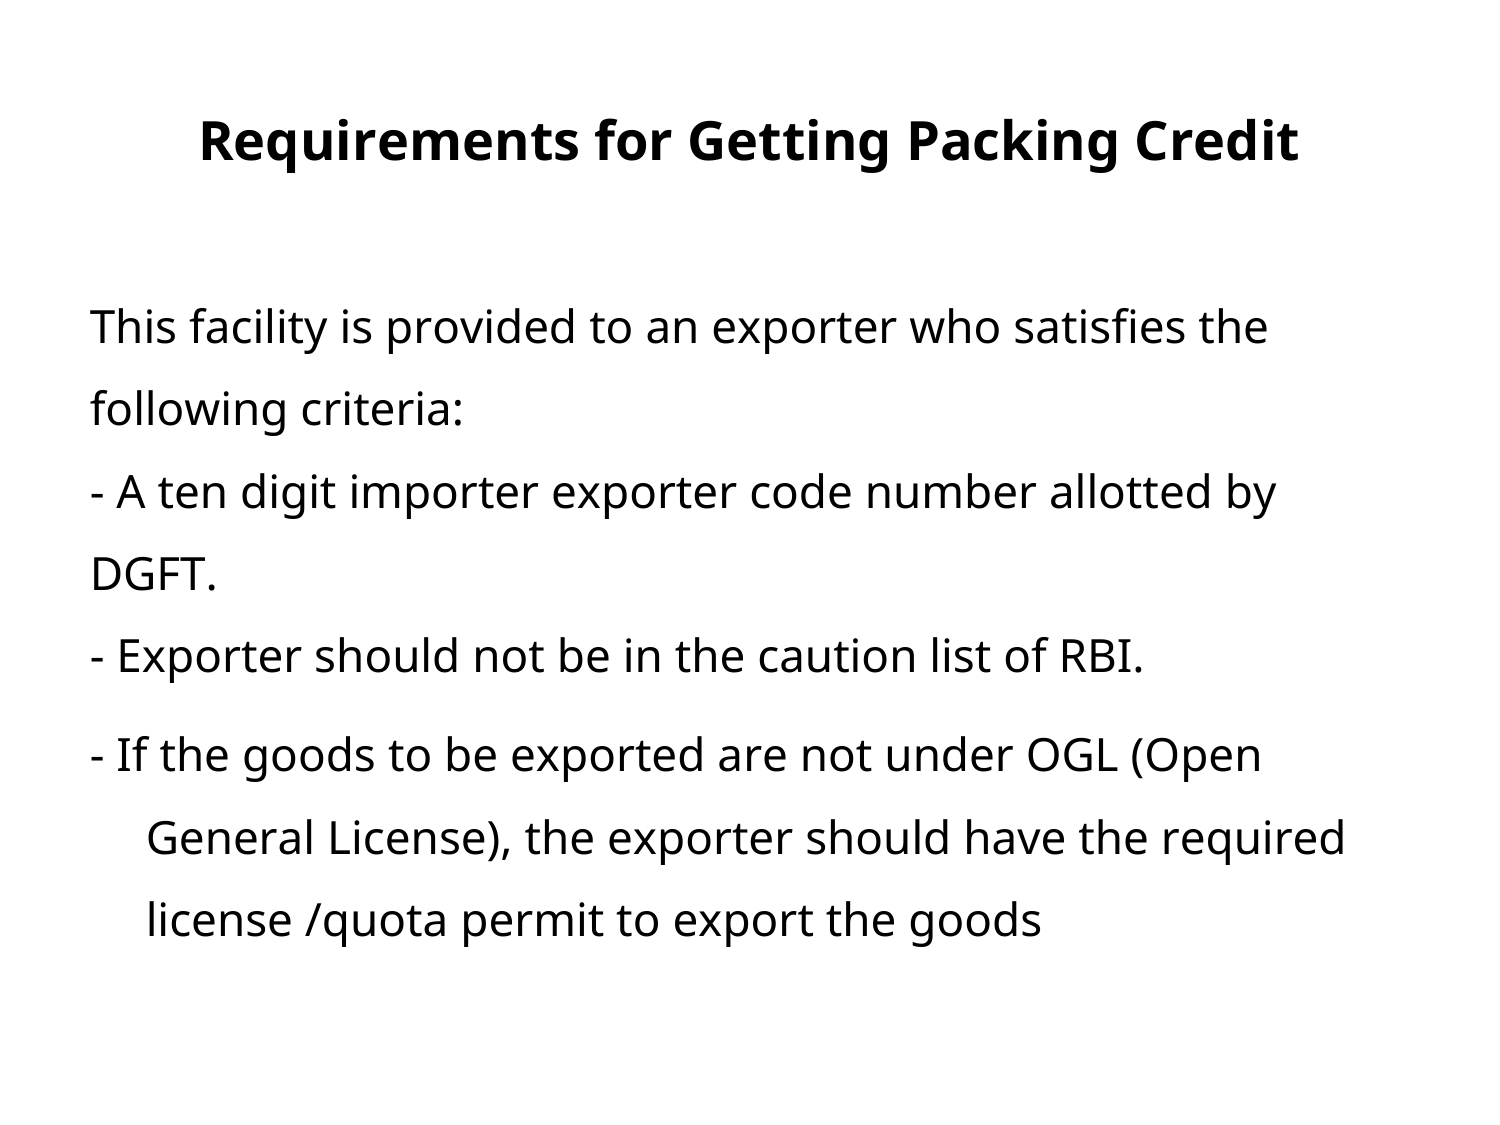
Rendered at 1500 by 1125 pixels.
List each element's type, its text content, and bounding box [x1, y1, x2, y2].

title Requirements for Getting Packing Credit [75, 45, 1425, 233]
list This facility is provided to an exporter who satisfies the following criteria: - A ten digit importer exporter code number allotted by DGFT. - Exporter should not be in the caution list of RBI. - If the goods to be exported are not under OGL (Open General License), the exporter should have the required license /quota permit to export the goods [75, 262, 1425, 1005]
